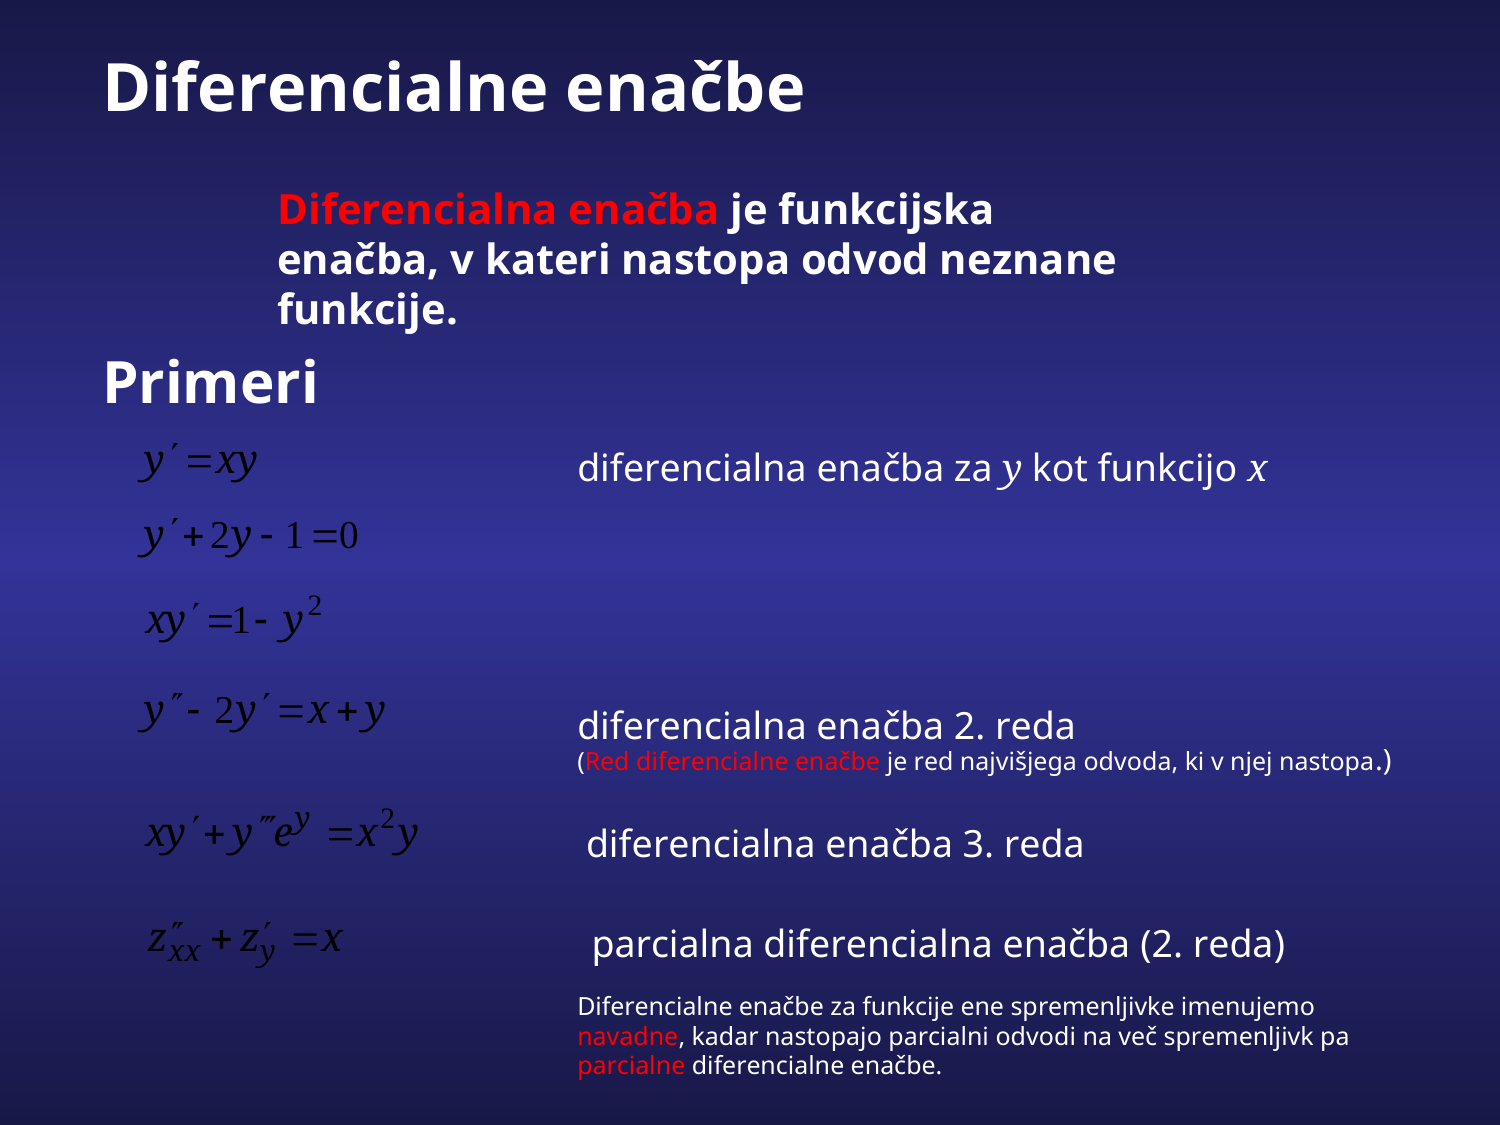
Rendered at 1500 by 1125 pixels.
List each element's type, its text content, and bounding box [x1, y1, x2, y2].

text_box Diferencialne enačbe [87, 37, 876, 133]
text_box parcialna diferencialna enačba (2. reda) [576, 912, 1300, 973]
text_box Primeri [87, 337, 363, 423]
chart [137, 512, 364, 566]
chart [138, 584, 329, 651]
chart [140, 912, 351, 976]
text_box diferencialna enačba 3. reda [571, 812, 1100, 873]
text_box diferencialna enačba 2. reda (Red diferencialne enačbe je red najvišjega odvoda, ki v njej nastopa.) [562, 681, 1463, 784]
chart [138, 796, 427, 863]
chart [137, 437, 266, 491]
chart [137, 687, 394, 741]
text_box Diferencialne enačbe za funkcije ene spremenljivke imenujemo navadne, kadar nastopajo parcialni odvodi na več spremenljivk pa parcialne diferencialne enačbe. [562, 982, 1375, 1088]
text_box Diferencialna enačba je funkcijska enačba, v kateri nastopa odvod neznane funkcije. [262, 174, 1176, 341]
text_box diferencialna enačba za y kot funkcijo x [562, 450, 1350, 495]
